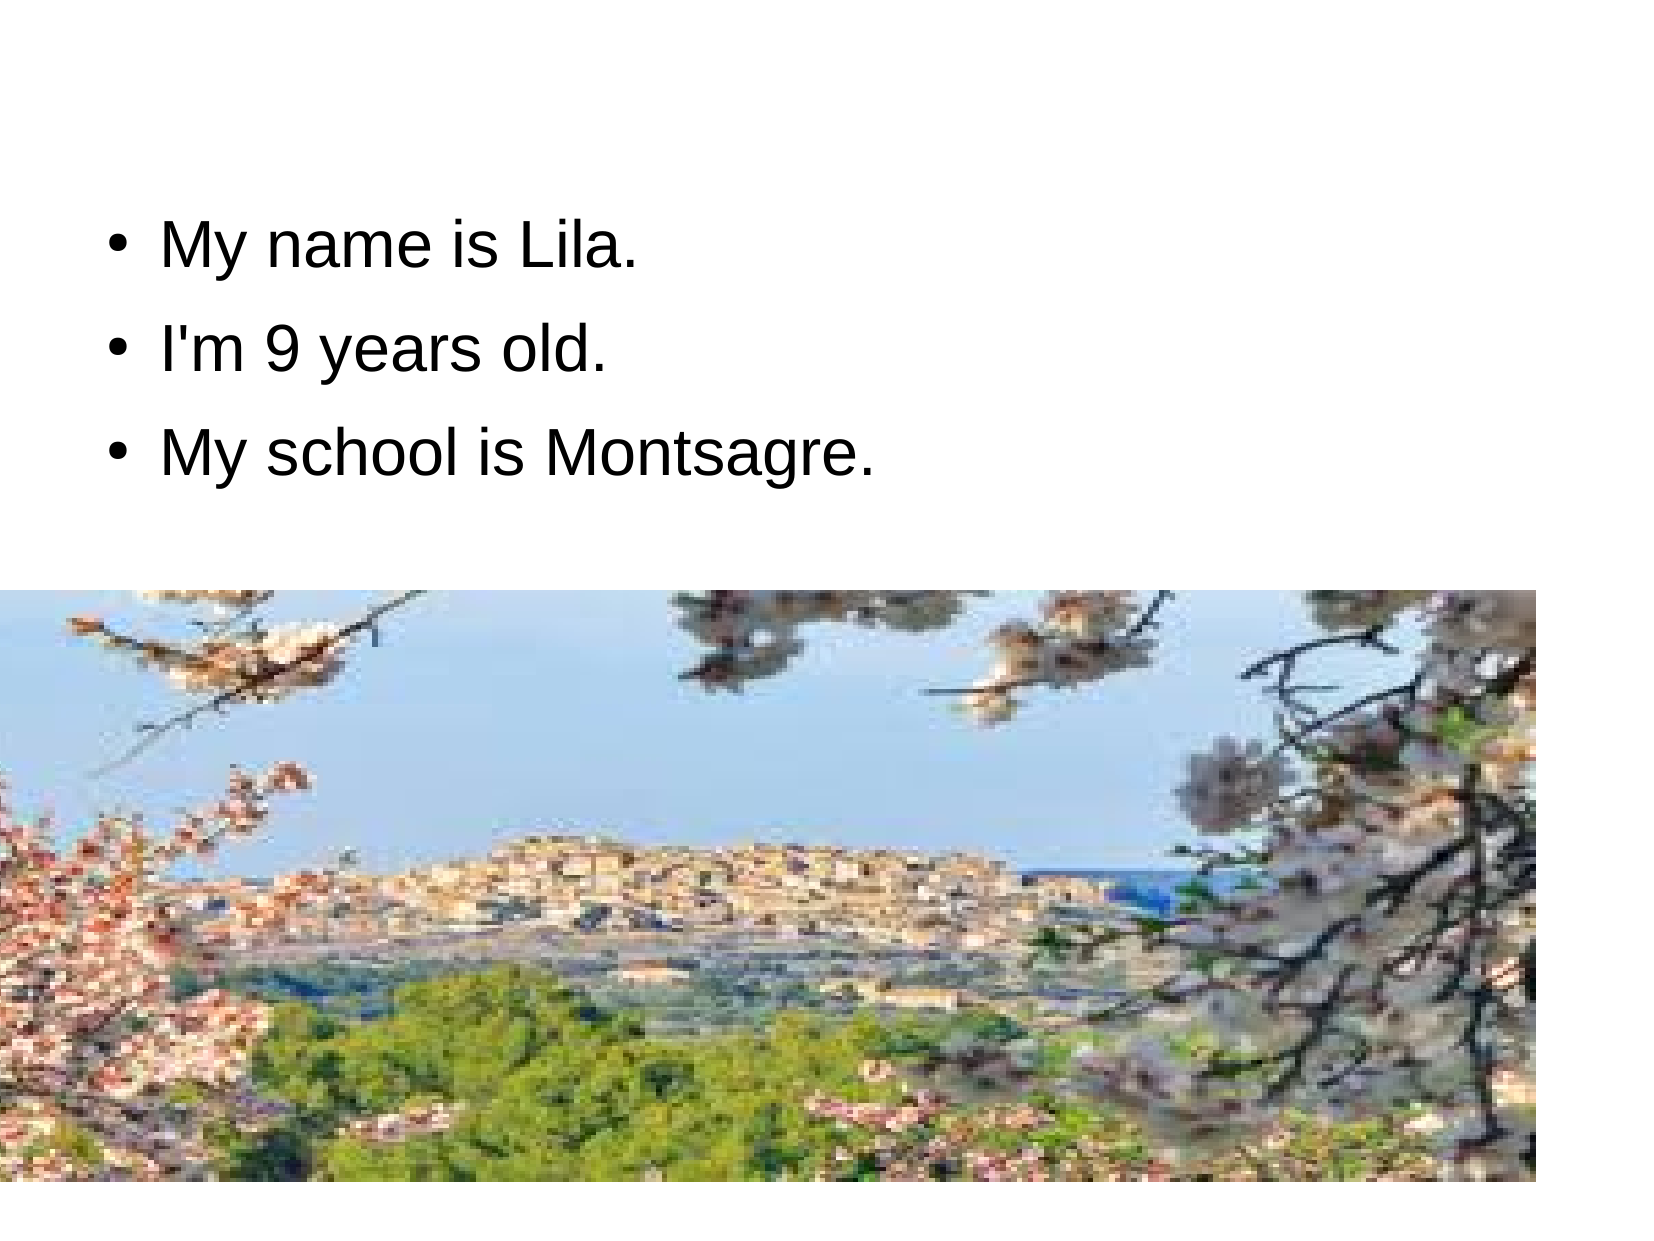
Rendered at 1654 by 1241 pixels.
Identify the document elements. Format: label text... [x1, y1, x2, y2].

list My name is Lila. I'm 9 years old. My school is Montsagre. [88, 206, 1577, 926]
picture [0, 590, 1536, 1182]
